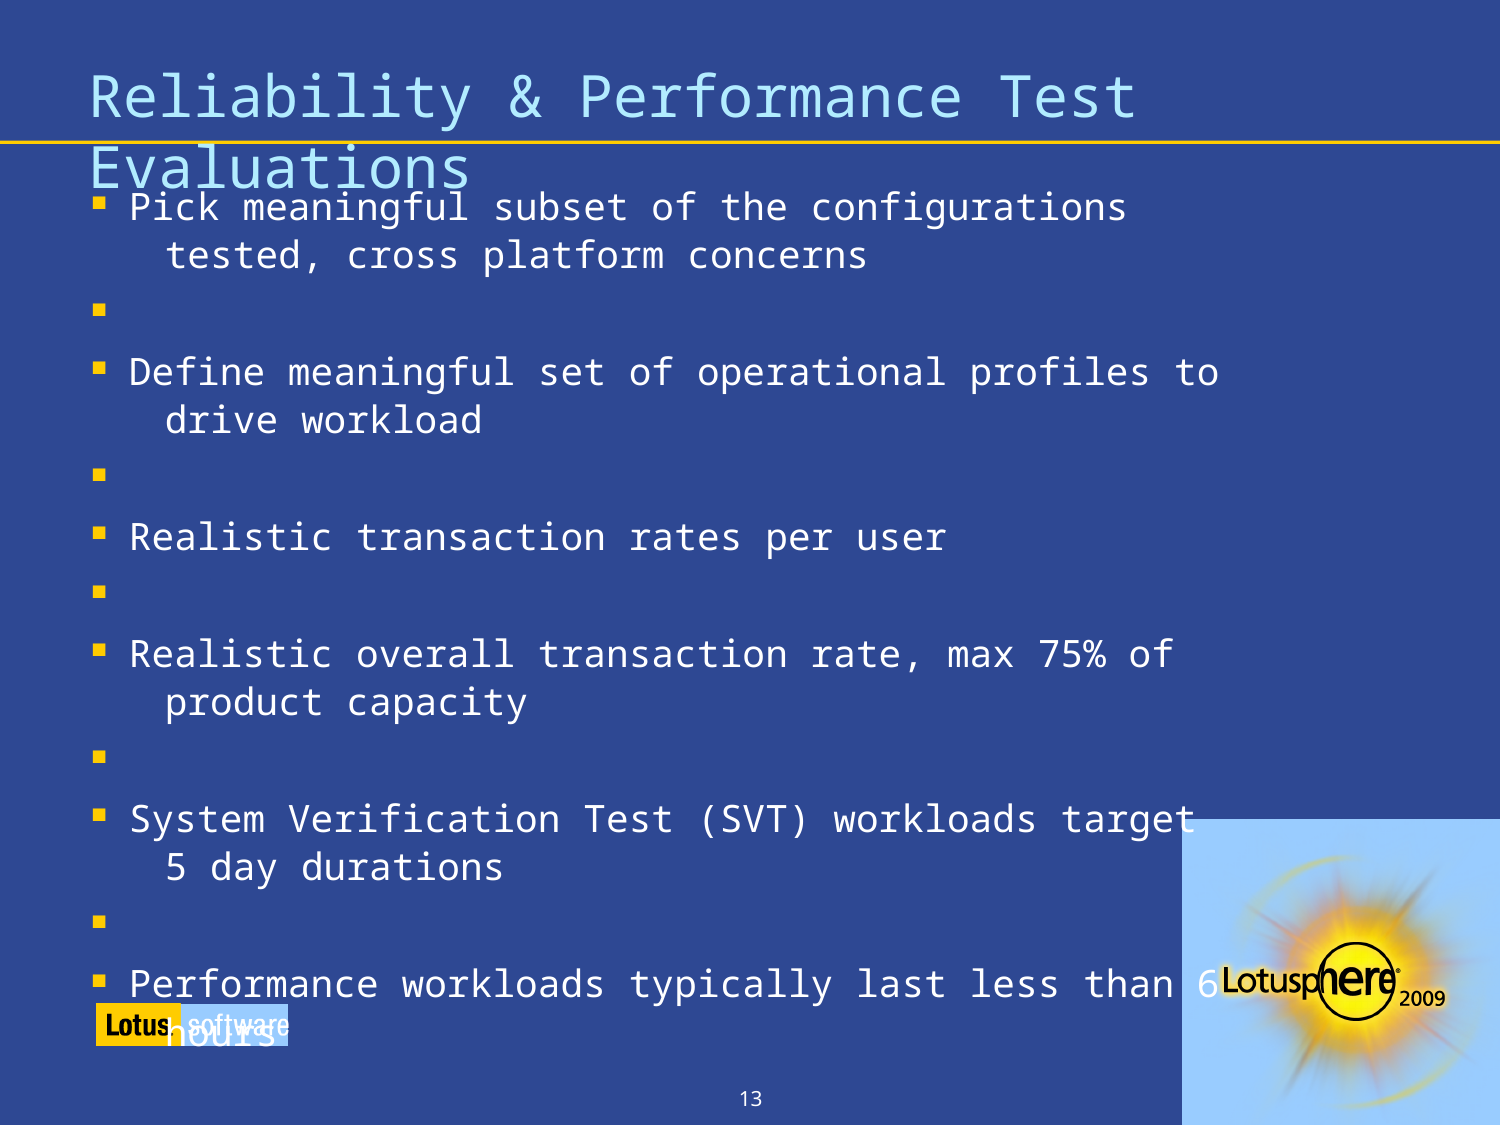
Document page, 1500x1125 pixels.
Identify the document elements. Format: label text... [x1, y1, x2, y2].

picture [1181, 818, 1500, 1125]
list Pick meaningful subset of the configurations tested, cross platform concerns Define meaningful set of operational profiles to drive workload Realistic transaction rates per user Realistic overall transaction rate, max 75% of product capacity System Verification Test (SVT) workloads target 5 day durations Performance workloads typically last less than 6 hours [75, 173, 1238, 972]
title Reliability & Performance Test Evaluations [73, 53, 1427, 149]
picture [170, 1028, 180, 1046]
picture [192, 1028, 204, 1044]
picture [1202, 983, 1213, 995]
picture [96, 1003, 289, 1046]
